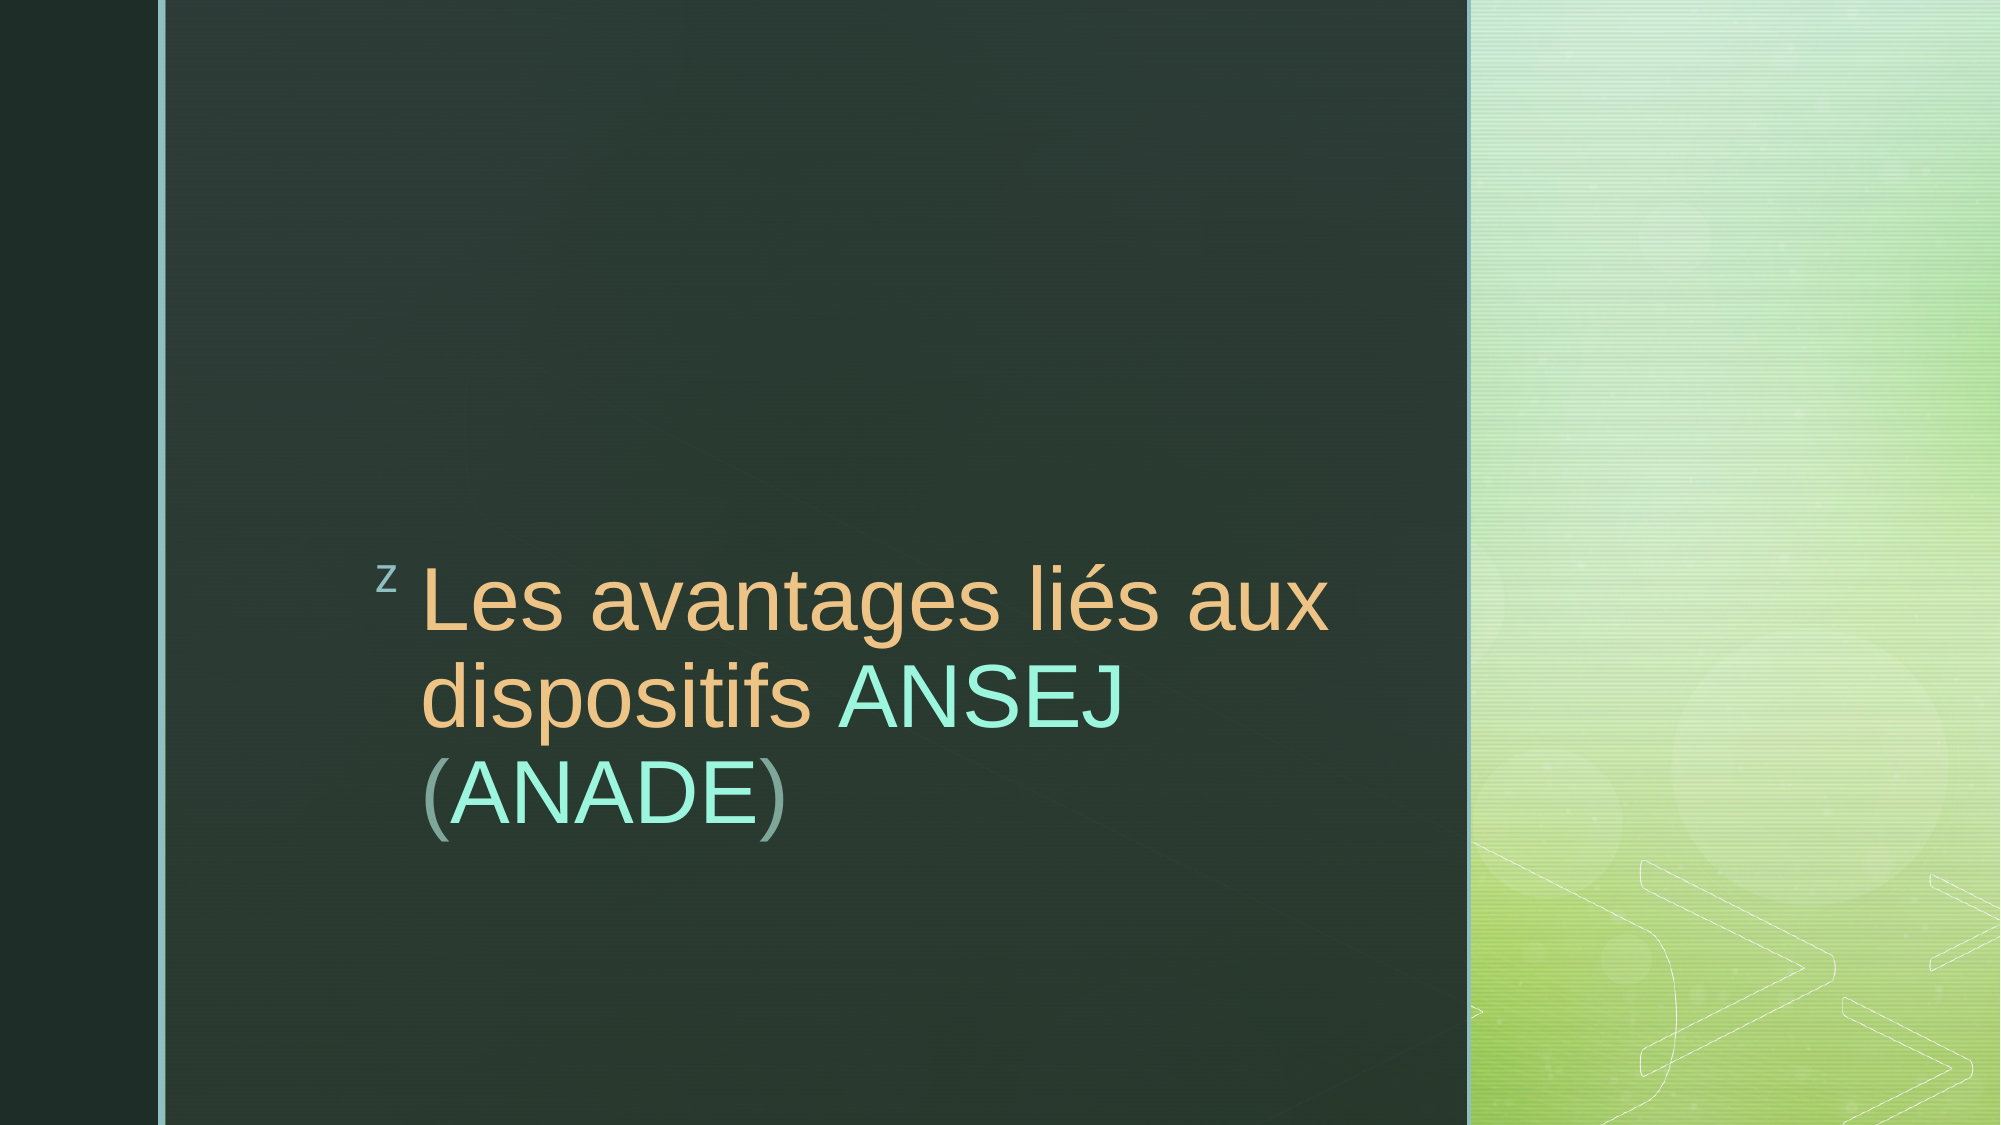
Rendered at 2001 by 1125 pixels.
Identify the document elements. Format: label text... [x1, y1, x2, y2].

title Les avantages liés aux dispositifs ANSEJ (ANADE) [405, 545, 1410, 962]
